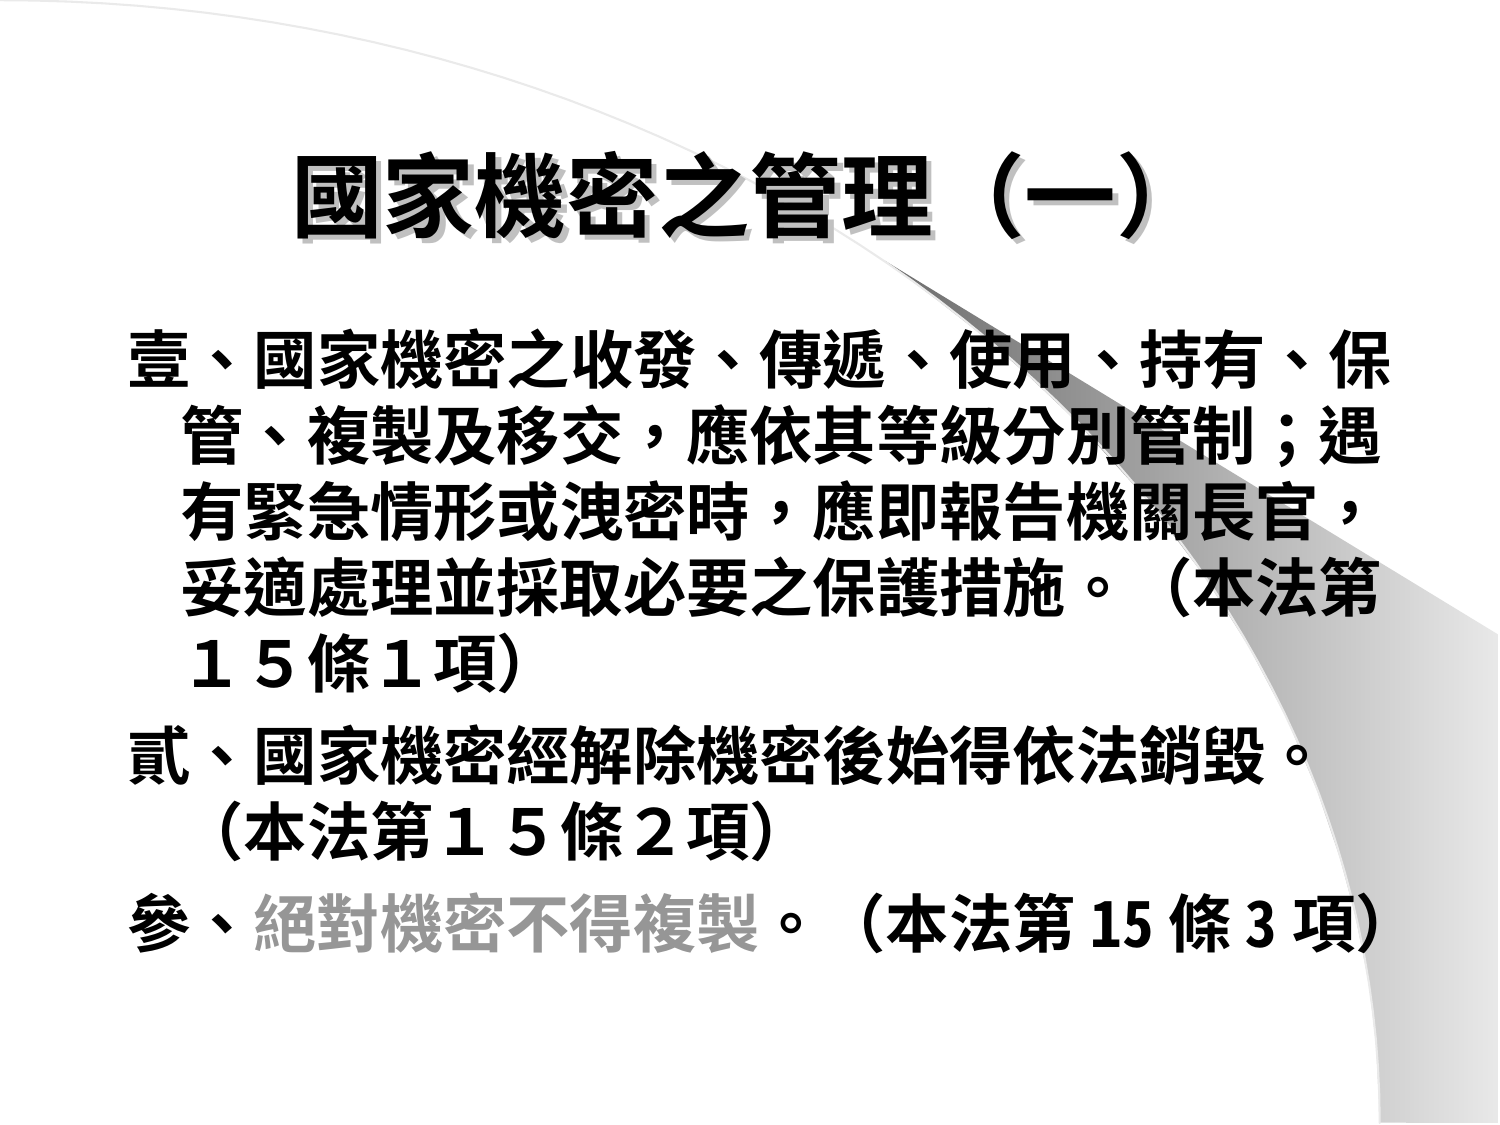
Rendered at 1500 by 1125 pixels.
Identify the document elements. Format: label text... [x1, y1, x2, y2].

title 國家機密之管理（一） [112, 99, 1388, 288]
list 壹、國家機密之收發、傳遞、使用、持有、保管、複製及移交，應依其等級分別管制；遇有緊急情形或洩密時，應即報告機關長官，妥適處理並採取必要之保護措施。（本法第１５條１項） 貳、國家機密經解除機密後始得依法銷毀。 （本法第１５條２項） 參、絕對機密不得複製。（本法第15條3項） [112, 312, 1438, 1038]
